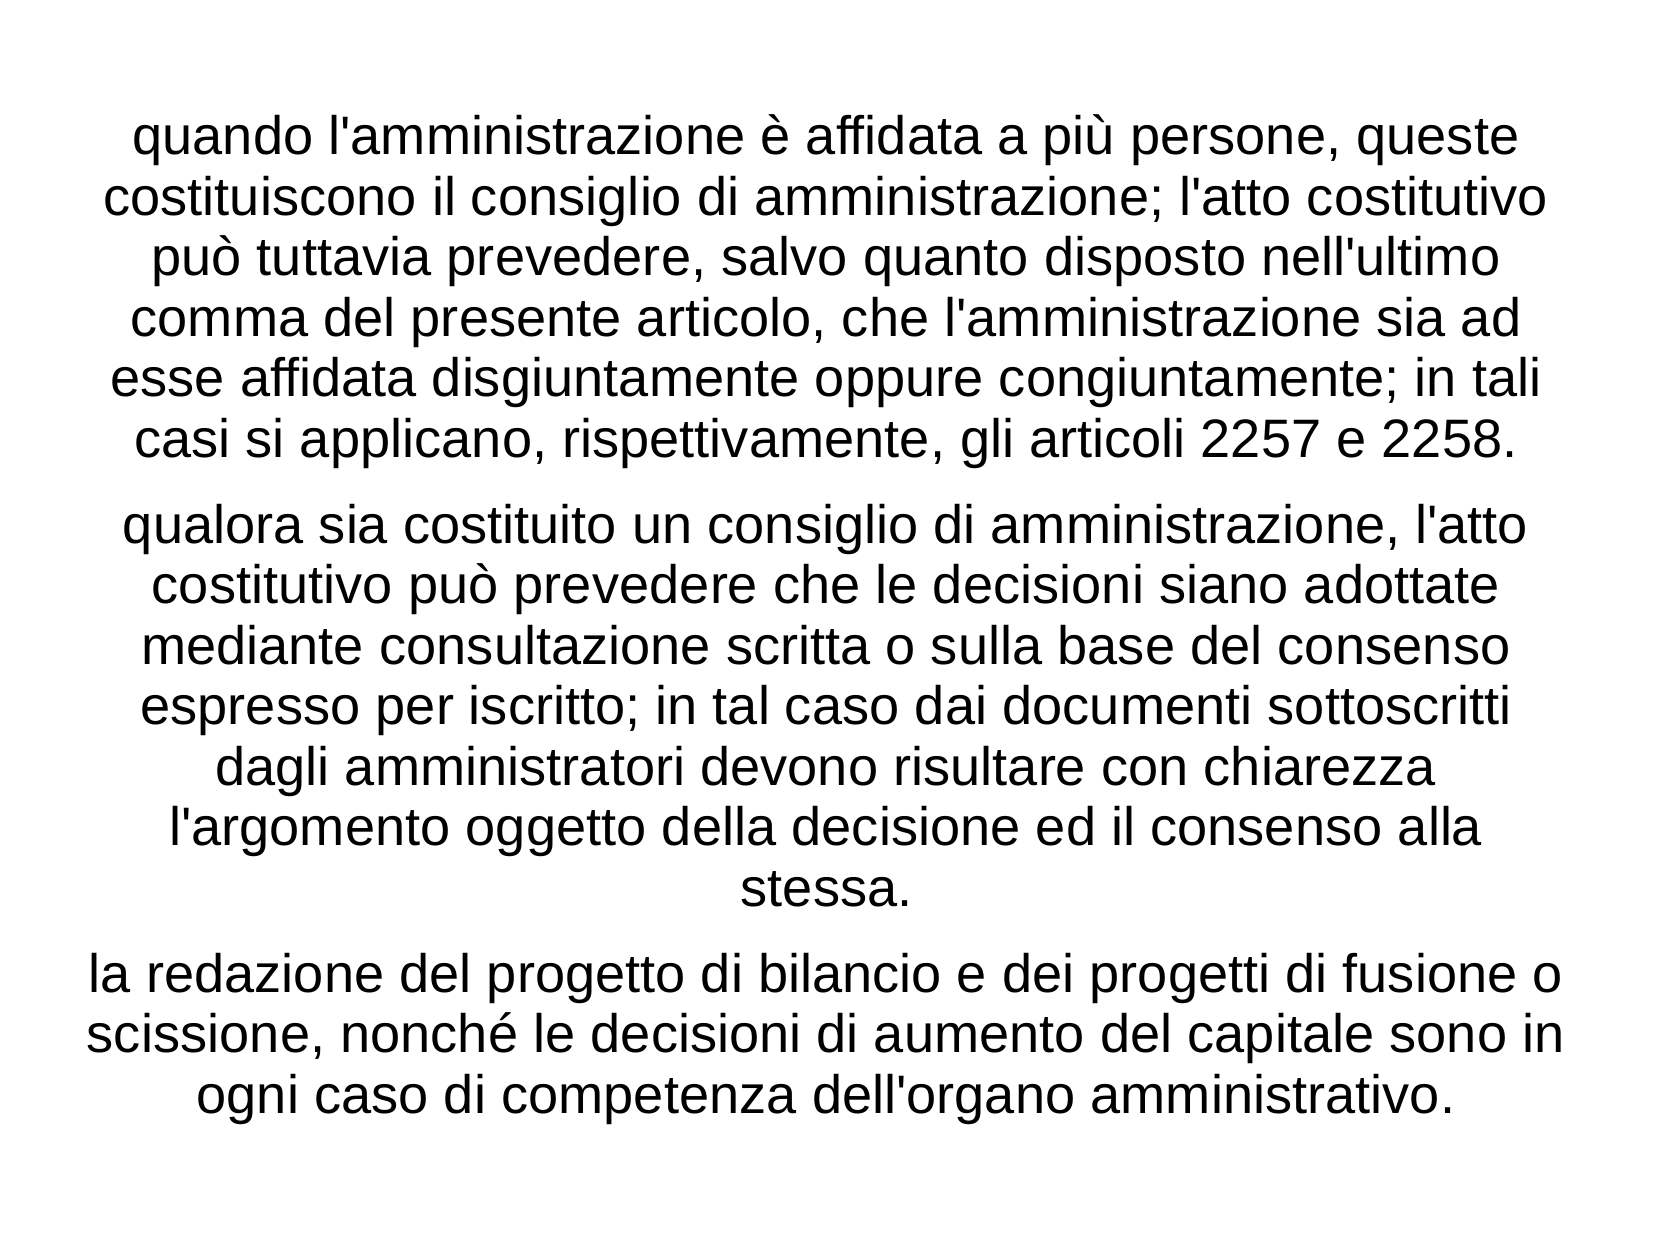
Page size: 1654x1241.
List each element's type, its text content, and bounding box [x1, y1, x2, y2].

subtitle quando l'amministrazione è affidata a più persone, queste costituiscono il consiglio di amministrazione; l'atto costitutivo può tuttavia prevedere, salvo quanto disposto nell'ultimo comma del presente articolo, che l'amministrazione sia ad esse affidata disgiuntamente oppure congiuntamente; in tali casi si applicano, rispettivamente, gli articoli 2257 e 2258. qualora sia costituito un consiglio di amministrazione, l'atto costitutivo può prevedere che le decisioni siano adottate mediante consultazione scritta o sulla base del consenso espresso per iscritto; in tal caso dai documenti sottoscritti dagli amministratori devono risultare con chiarezza l'argomento oggetto della decisione ed il consenso alla stessa. la redazione del progetto di bilancio e dei progetti di fusione o scissione, nonché le decisioni di aumento del capitale sono in ogni caso di competenza dell'organo amministrativo. [82, 49, 1571, 1182]
